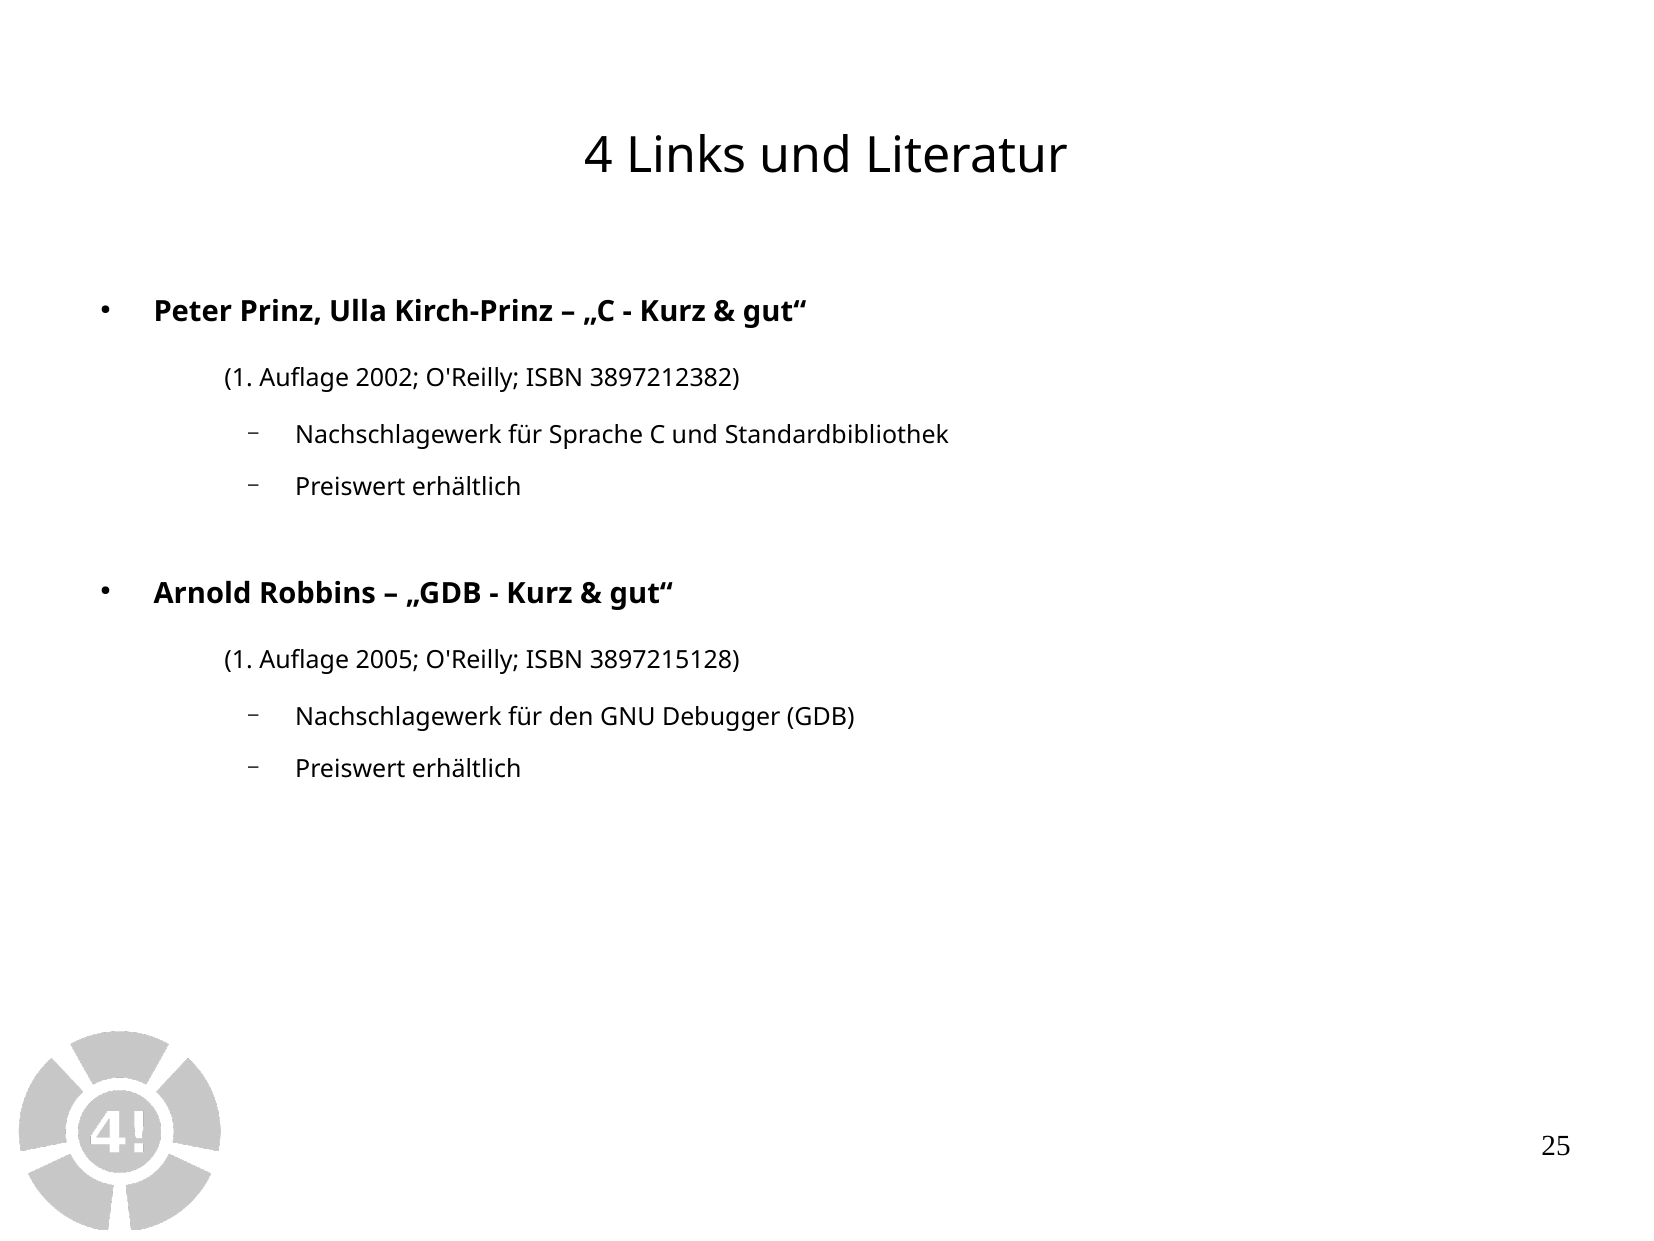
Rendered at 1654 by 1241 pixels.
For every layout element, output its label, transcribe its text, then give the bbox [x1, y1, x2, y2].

list Peter Prinz, Ulla Kirch-Prinz – „C - Kurz & gut“ (1. Auflage 2002; O'Reilly; ISBN 3897212382) Nachschlagewerk für Sprache C und Standardbibliothek Preiswert erhältlich Arnold Robbins – „GDB - Kurz & gut“ (1. Auflage 2005; O'Reilly; ISBN 3897215128) Nachschlagewerk für den GNU Debugger (GDB) Preiswert erhältlich [82, 290, 1607, 1109]
title 4 Links und Literatur [82, 49, 1571, 257]
picture [11, 1031, 226, 1230]
